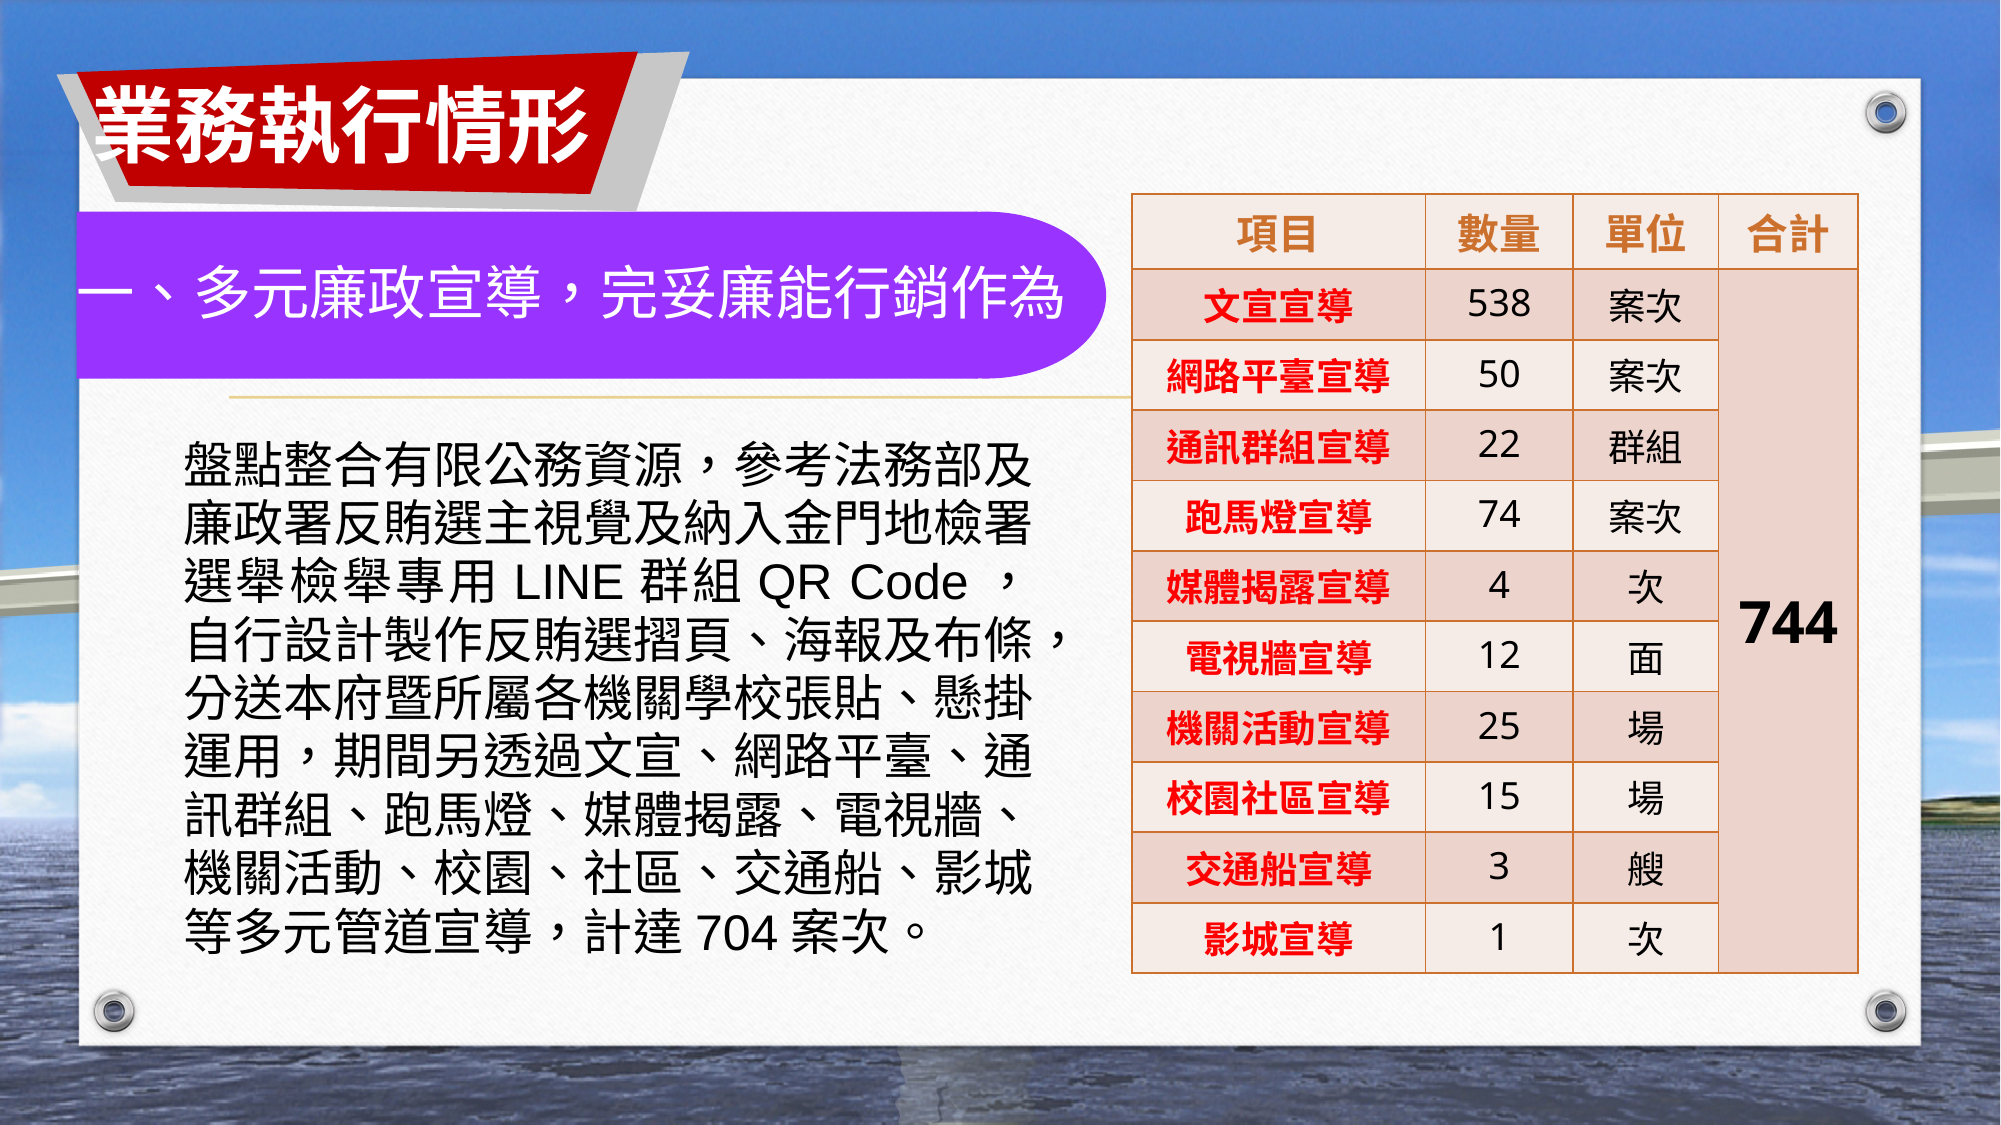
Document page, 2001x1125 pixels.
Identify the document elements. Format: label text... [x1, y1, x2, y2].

table_cell 校園社區宣導 [1133, 763, 1425, 831]
table_cell 538 [1426, 270, 1572, 339]
table_header 項目 [1133, 195, 1425, 268]
text_box 一、多元廉政宣導，完妥廉能行銷作為 [76, 236, 1067, 346]
table_cell 交通船宣導 [1133, 833, 1425, 902]
text_box 業務執行情形 [99, 122, 128, 130]
table_cell 網路平臺宣導 [1133, 341, 1425, 409]
table_cell 文宣宣導 [1133, 270, 1425, 339]
table_cell 74 [1426, 481, 1572, 550]
table_cell 12 [1426, 622, 1572, 691]
table_cell 25 [1426, 692, 1572, 761]
table_cell 1 [1426, 904, 1572, 972]
table_cell 艘 [1574, 833, 1718, 902]
table_cell 次 [1574, 552, 1718, 620]
table_cell 場 [1574, 763, 1718, 831]
table_cell 次 [1574, 904, 1718, 972]
table_cell 媒體揭露宣導 [1133, 552, 1425, 620]
picture [0, 0, 2001, 1125]
table_cell 22 [1426, 411, 1572, 480]
table_cell 4 [1426, 552, 1572, 620]
table_cell 場 [1574, 692, 1718, 761]
table_header 數量 [1426, 195, 1572, 268]
table_cell 跑馬燈宣導 [1133, 481, 1425, 550]
table_cell 電視牆宣導 [1133, 622, 1425, 691]
table_cell 案次 [1574, 481, 1718, 550]
table_cell 通訊群組宣導 [1133, 411, 1425, 480]
table_cell 15 [1426, 763, 1572, 831]
table_cell 影城宣導 [1133, 904, 1425, 972]
text_box [56, 51, 1107, 379]
table_cell 機關活動宣導 [1133, 692, 1425, 761]
table_header 單位 [1574, 195, 1718, 268]
text_box 業務執行情形 [76, 51, 638, 194]
table_cell 案次 [1574, 341, 1718, 409]
table_cell 744 [1719, 270, 1857, 972]
table_cell 面 [1574, 622, 1718, 691]
text_box 盤點整合有限公務資源，參考法務部及廉政署反賄選主視覺及納入金門地檢署選舉檢舉專用LINE群組QR Code，自行設計製作反賄選摺頁、海報及布條，分送本府暨所屬各機關學校張貼、懸掛運用，期間另透過文宣、網路平臺、通訊群組、跑馬燈、媒體揭露、電視牆、機關活動、校園、社區、交通船、影城等多元管道宣導，計達704案次。 [168, 427, 1049, 968]
text_box 業務執行情形 [122, 107, 144, 114]
table_header 合計 [1719, 195, 1857, 268]
table_cell 3 [1426, 833, 1572, 902]
table_cell 50 [1426, 341, 1572, 409]
table_cell 群組 [1574, 411, 1718, 480]
table_cell 案次 [1574, 270, 1718, 339]
